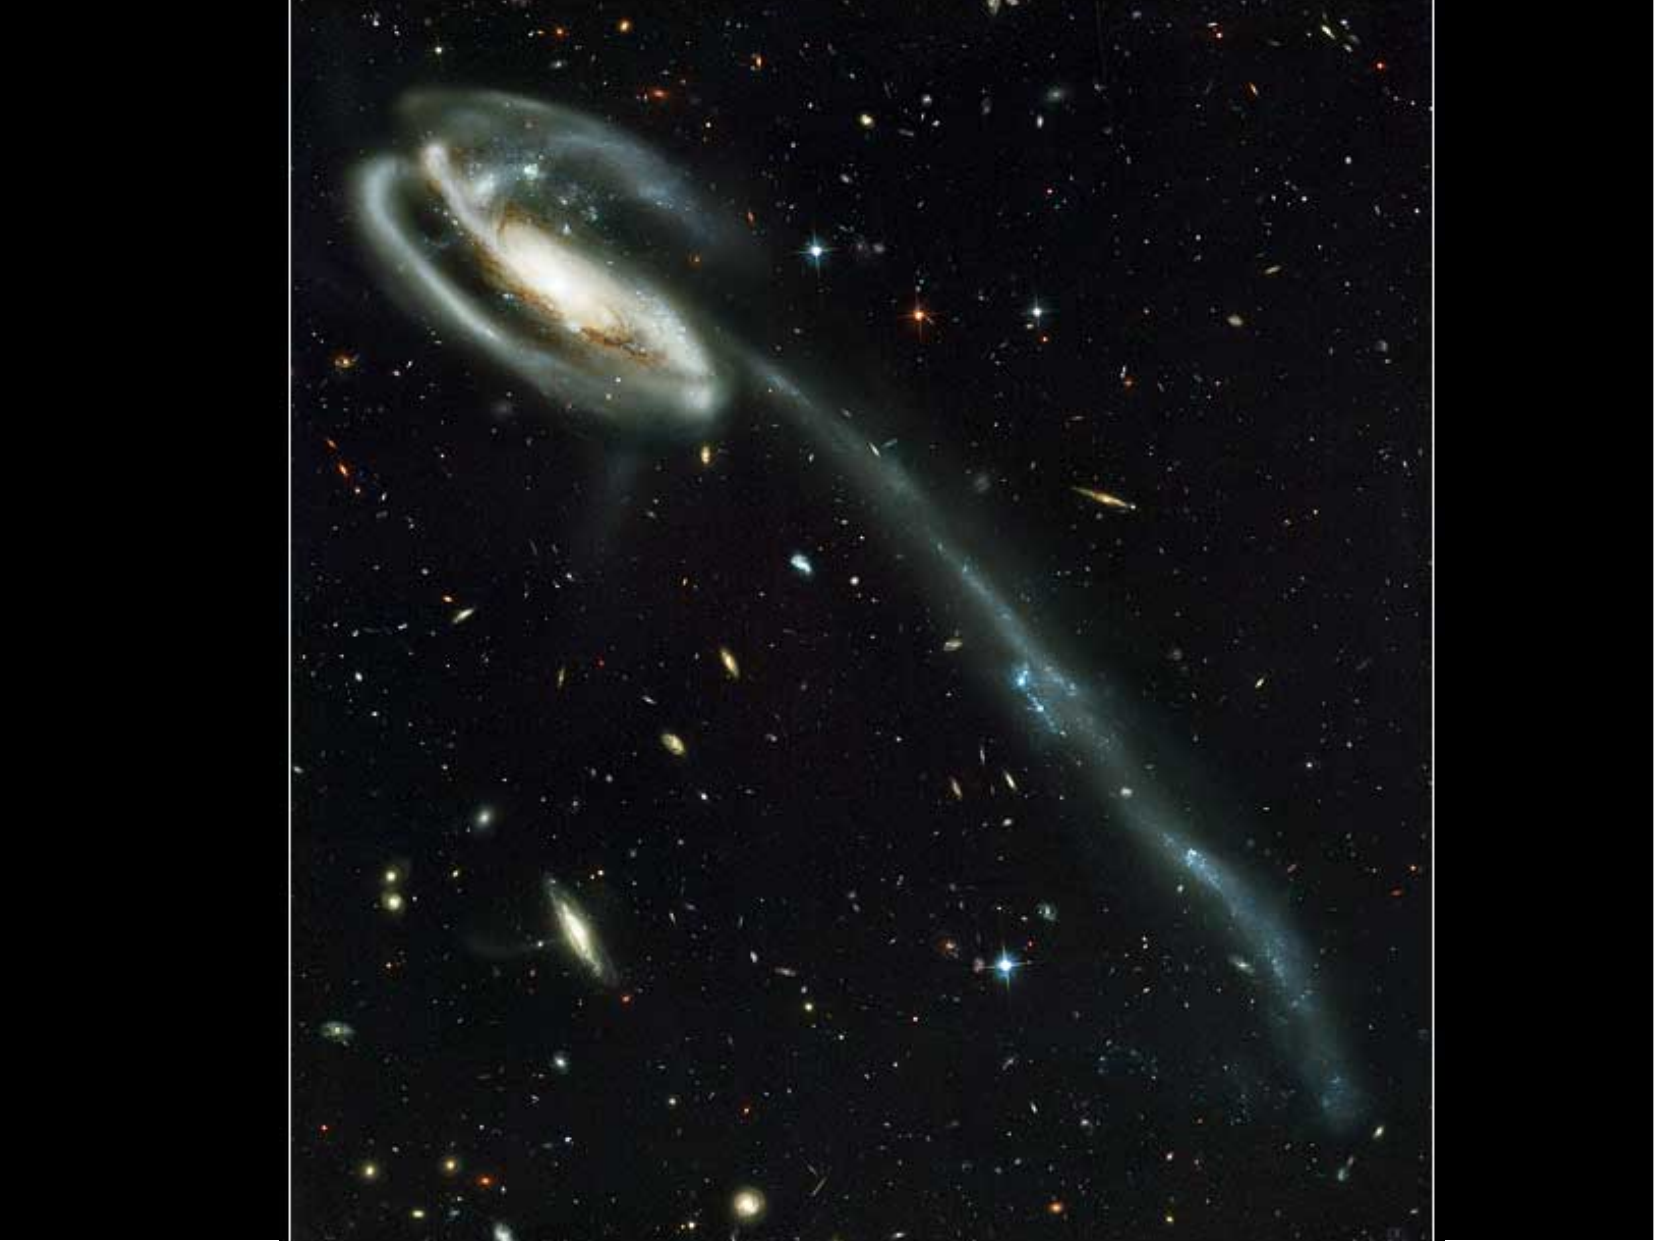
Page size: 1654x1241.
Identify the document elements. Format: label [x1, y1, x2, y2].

picture [279, 0, 1445, 1241]
